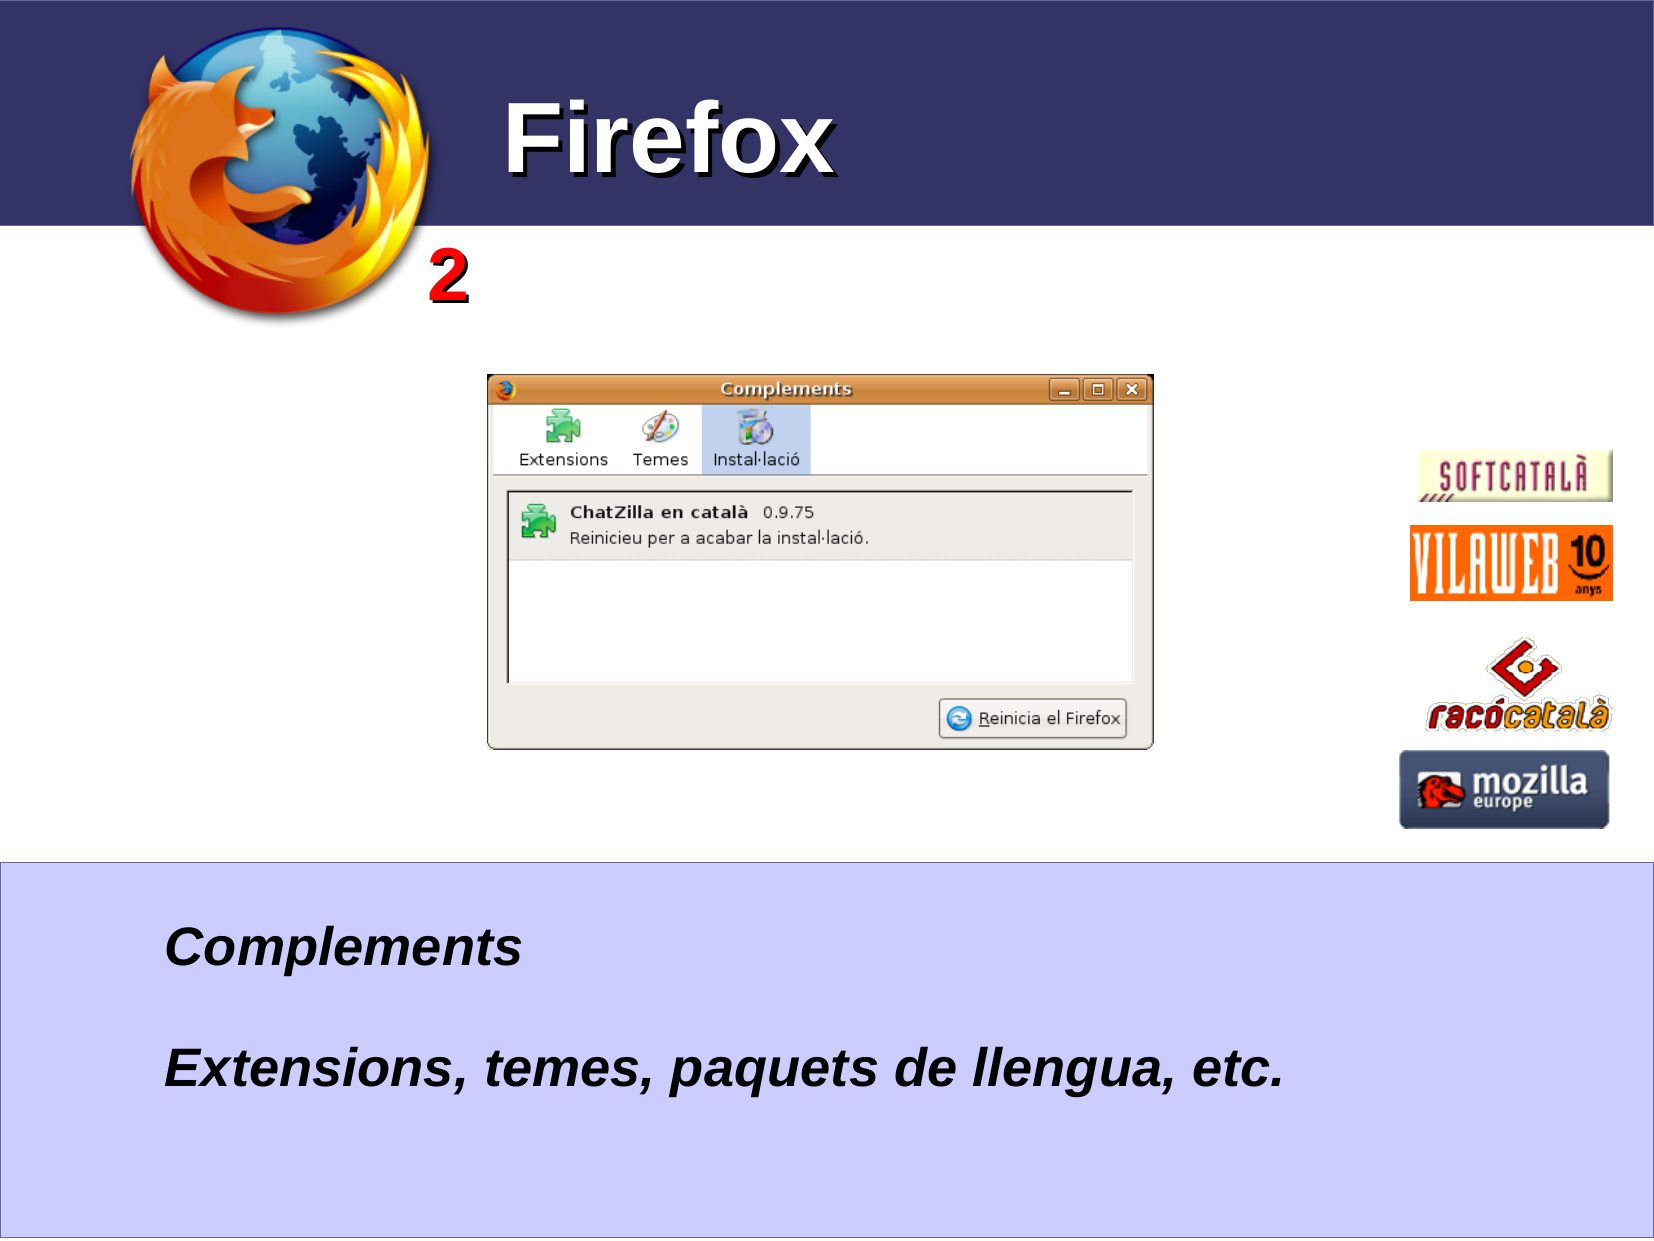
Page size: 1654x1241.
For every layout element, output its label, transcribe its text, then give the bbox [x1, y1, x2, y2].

text_box [0, 862, 1654, 1238]
text_box Firefox [487, 75, 938, 202]
picture [112, 3, 451, 338]
picture [487, 374, 1154, 750]
text_box [0, 0, 1654, 226]
picture [1410, 525, 1613, 601]
text_box 2 [412, 225, 526, 338]
text_box Complements Extensions, temes, paquets de llengua, etc. [150, 909, 1463, 1163]
picture [1417, 450, 1613, 502]
picture [1387, 750, 1622, 829]
picture [1425, 637, 1613, 732]
